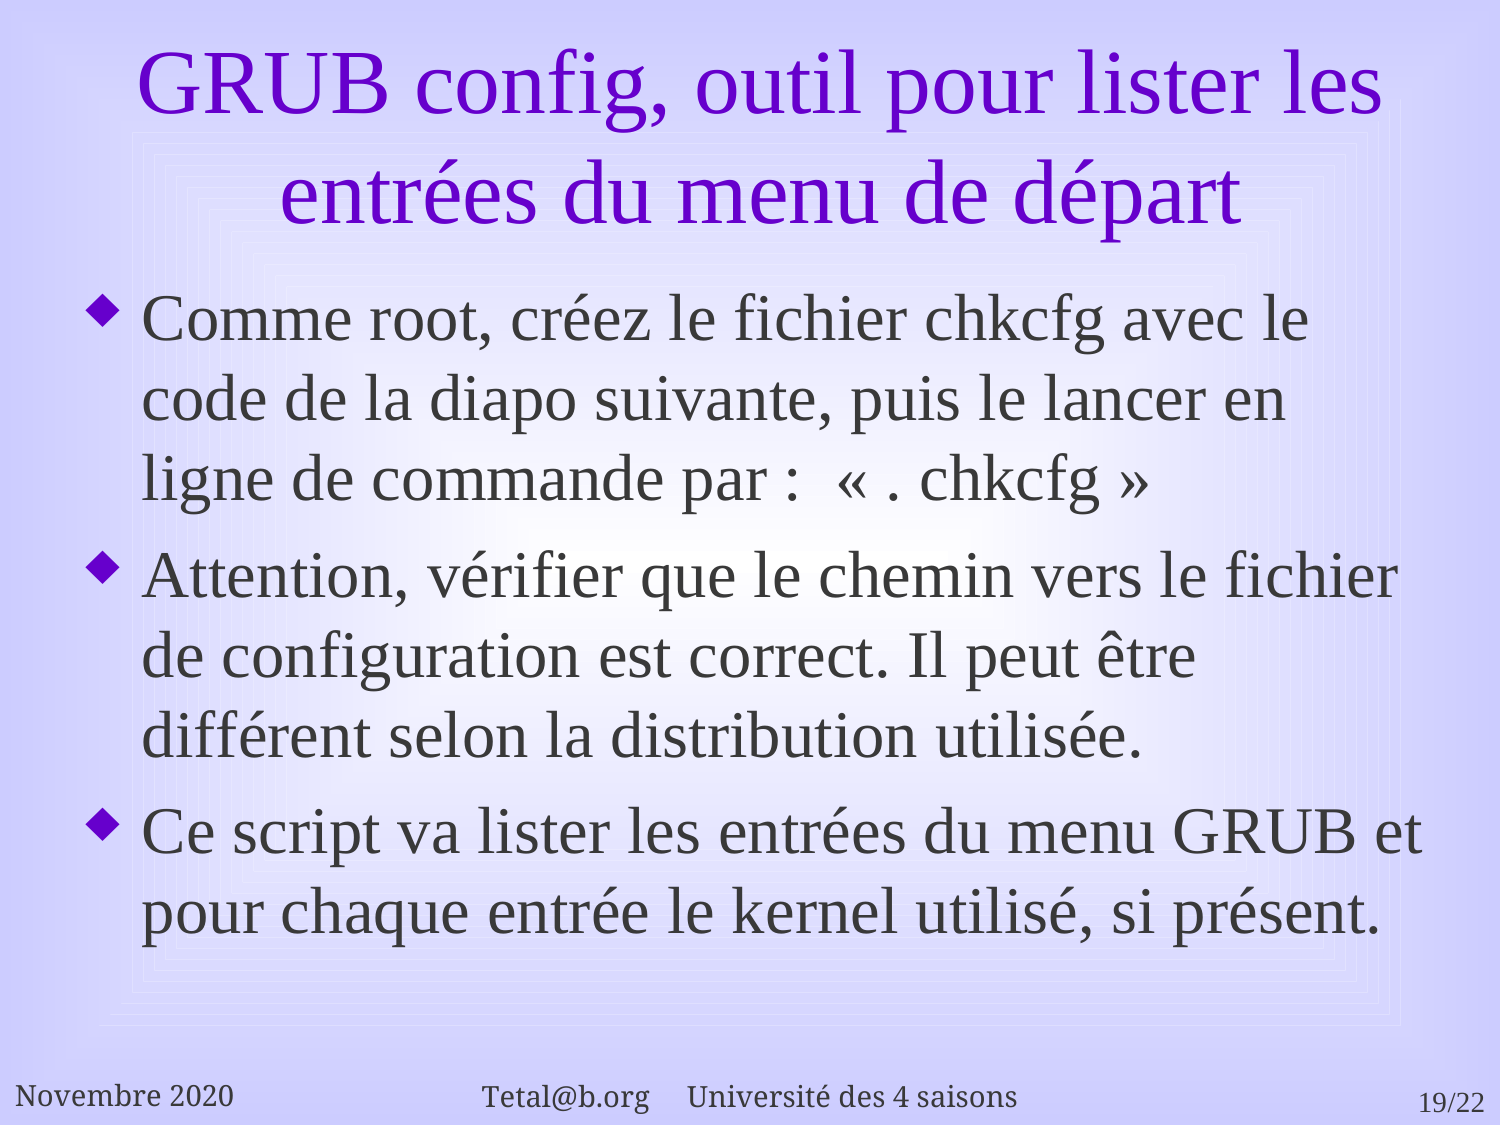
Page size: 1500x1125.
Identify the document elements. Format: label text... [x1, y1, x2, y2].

list Comme root, créez le fichier chkcfg avec le code de la diapo suivante, puis le lancer en ligne de commande par : « . chkcfg » Attention, vérifier que le chemin vers le fichier de configuration est correct. Il peut être différent selon la distribution utilisée. Ce script va lister les entrées du menu GRUB et pour chaque entrée le kernel utilisé, si présent. [70, 265, 1453, 1058]
title GRUB config, outil pour lister les entrées du menu de départ [94, 13, 1430, 250]
